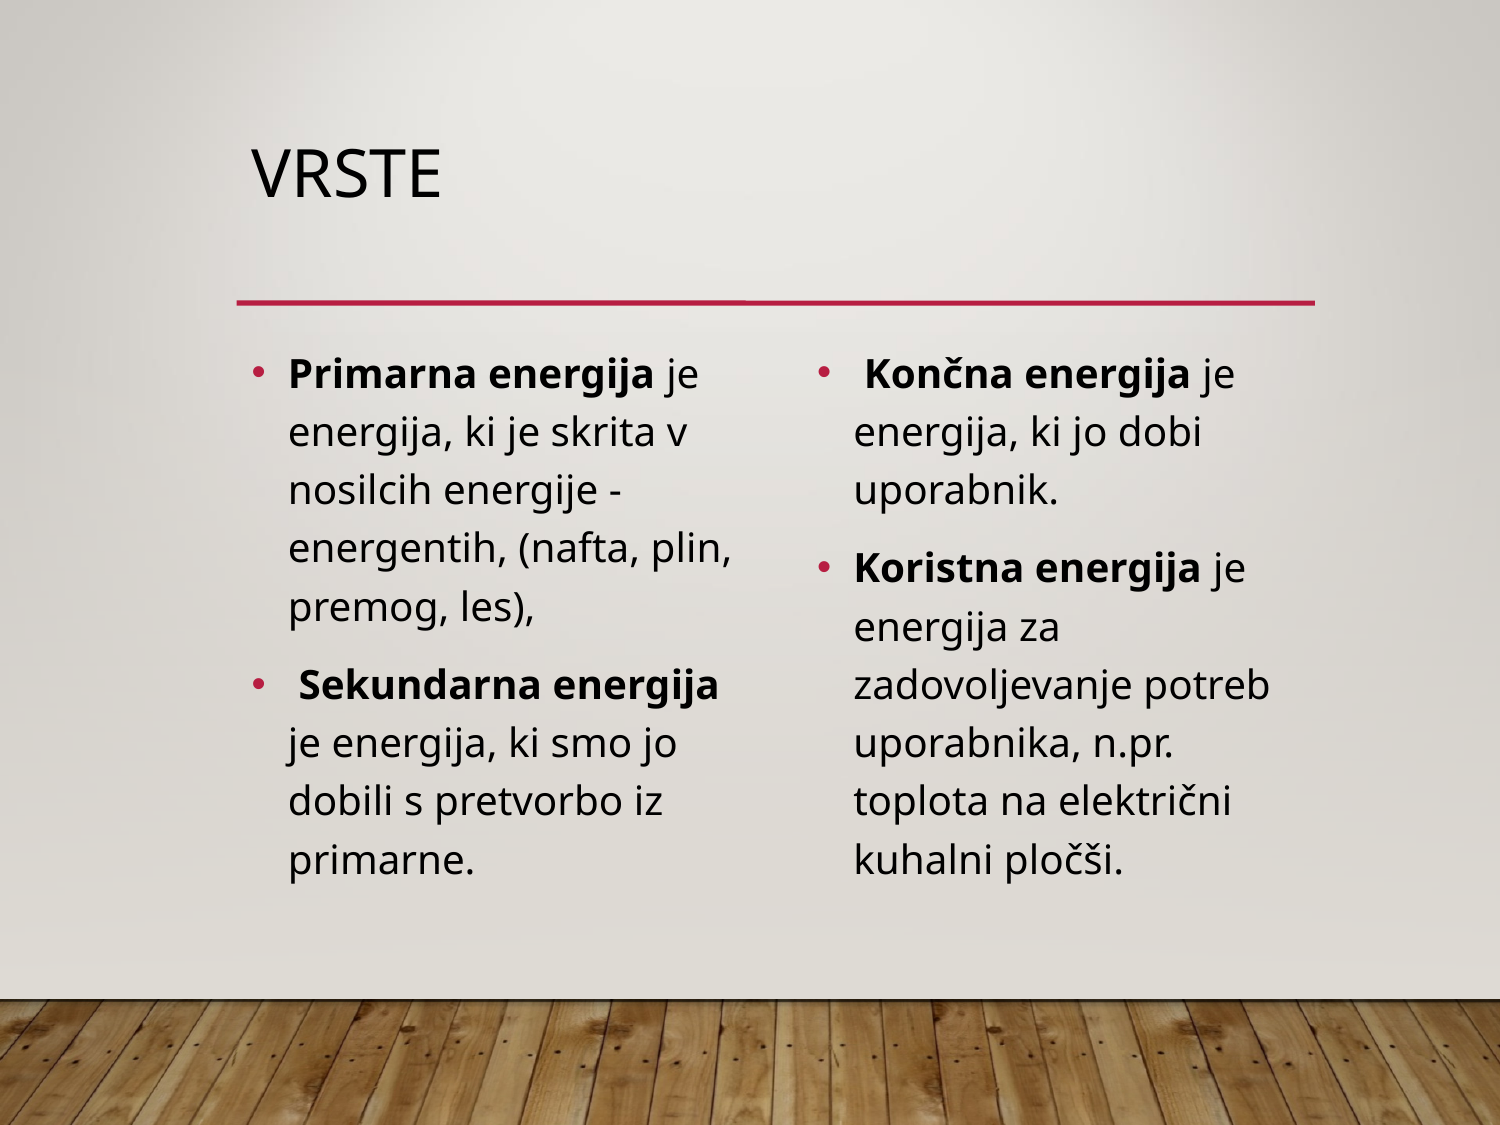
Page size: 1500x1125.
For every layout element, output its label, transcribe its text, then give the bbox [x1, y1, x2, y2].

list Končna energija je energija, ki jo dobi uporabnik. Koristna energija je energija za zadovoljevanje potreb uporabnika, n.pr. toplota na električni kuhalni pločši. [802, 330, 1315, 895]
title vrste [236, 132, 1315, 306]
list Primarna energija je energija, ki je skrita v nosilcih energije - energentih, (nafta, plin, premog, les), Sekundarna energija je energija, ki smo jo dobili s pretvorbo iz primarne. [236, 330, 750, 895]
picture [0, 0, 1500, 395]
picture [0, 999, 1500, 1125]
